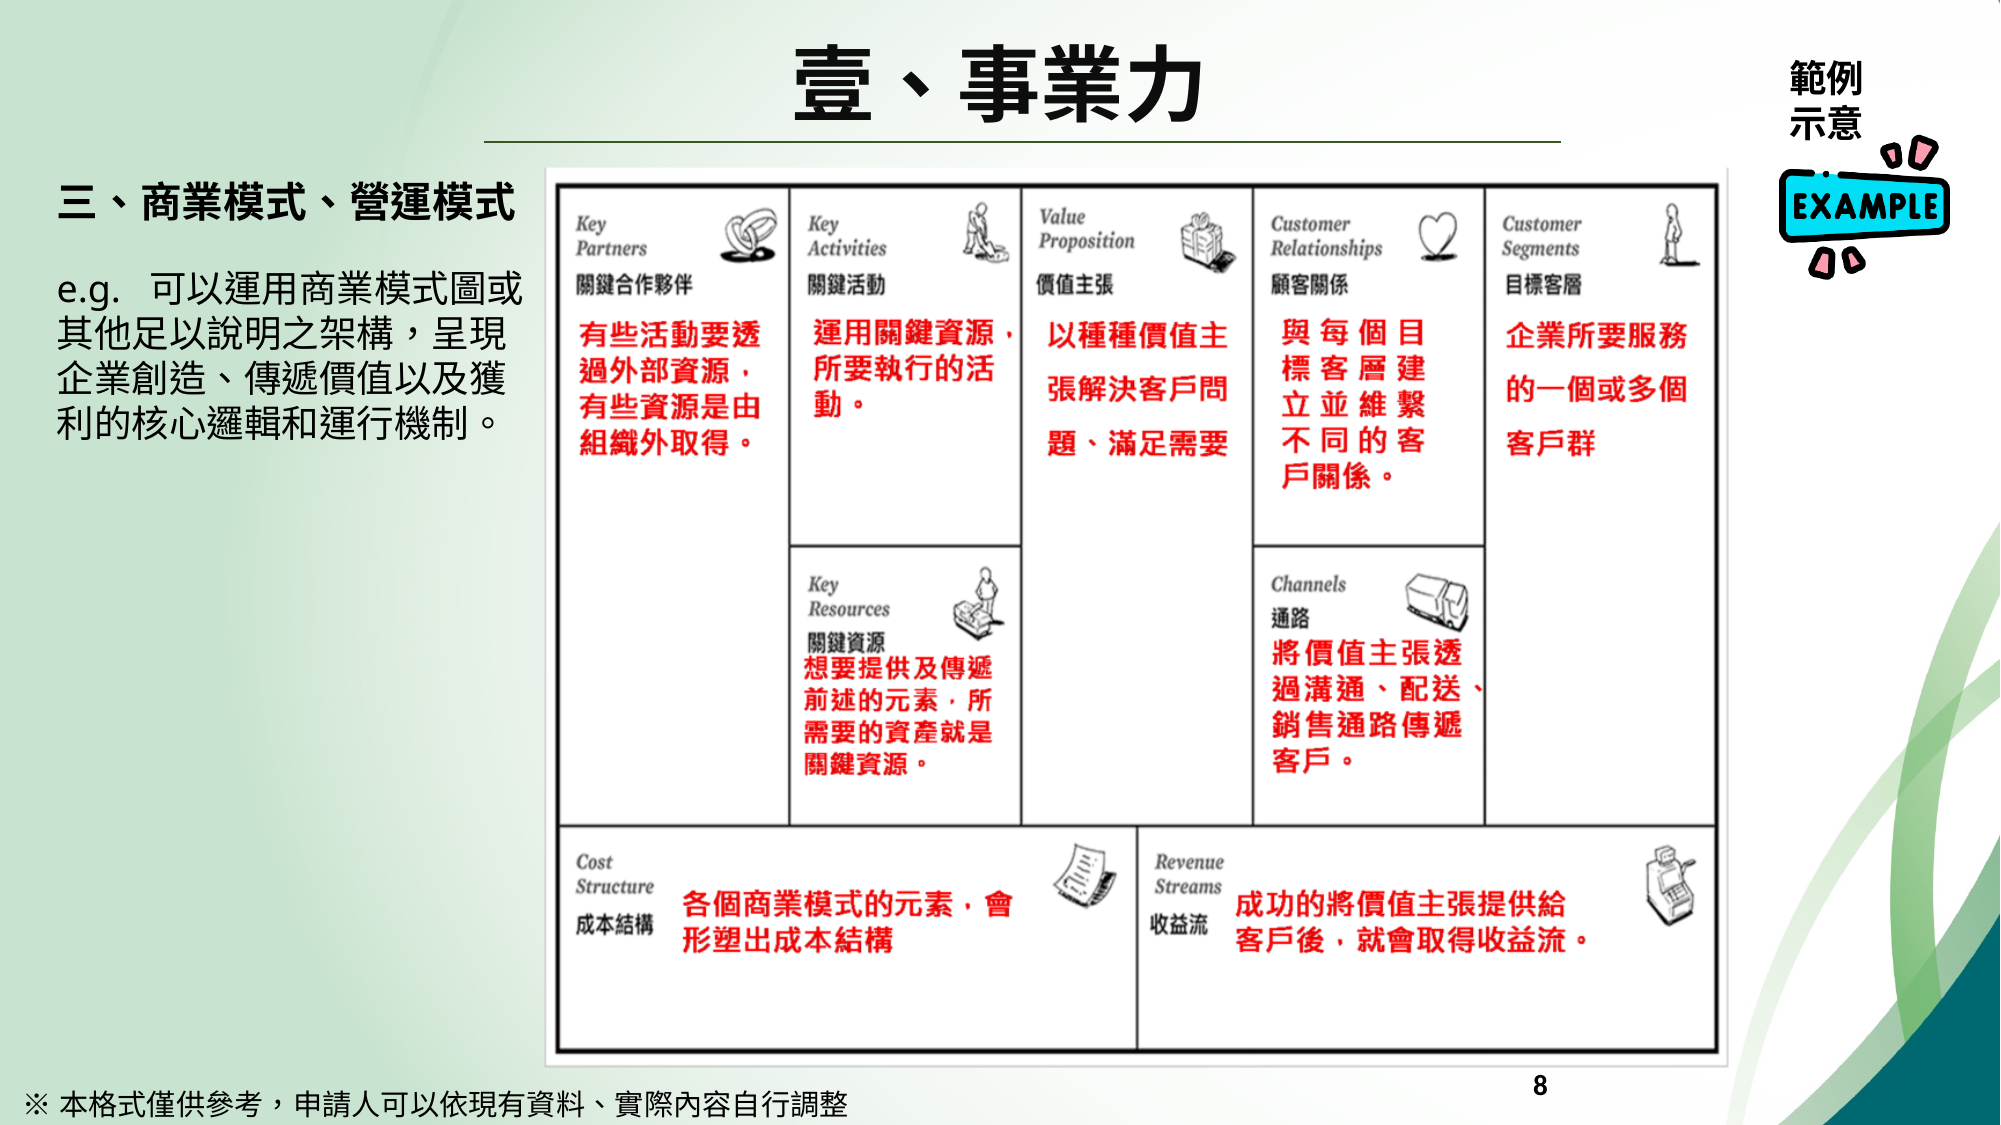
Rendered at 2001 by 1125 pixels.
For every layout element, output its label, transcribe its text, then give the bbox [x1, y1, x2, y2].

text_box 7 [1518, 1053, 1969, 1114]
picture [1779, 139, 1950, 293]
text_box e.g. 可以運用商業模式圖或其他足以說明之架構，呈現企業創造、傳遞價值以及獲利的核心邏輯和運行機制。 [41, 257, 540, 455]
text_box 三、商業模式、營運模式 [41, 168, 544, 234]
title 壹、事業力 [3, 36, 1996, 139]
picture [544, 168, 1729, 1068]
text_box ※本格式僅供參考，申請人可以依現有資料、實際內容自行調整 [7, 1067, 859, 1125]
